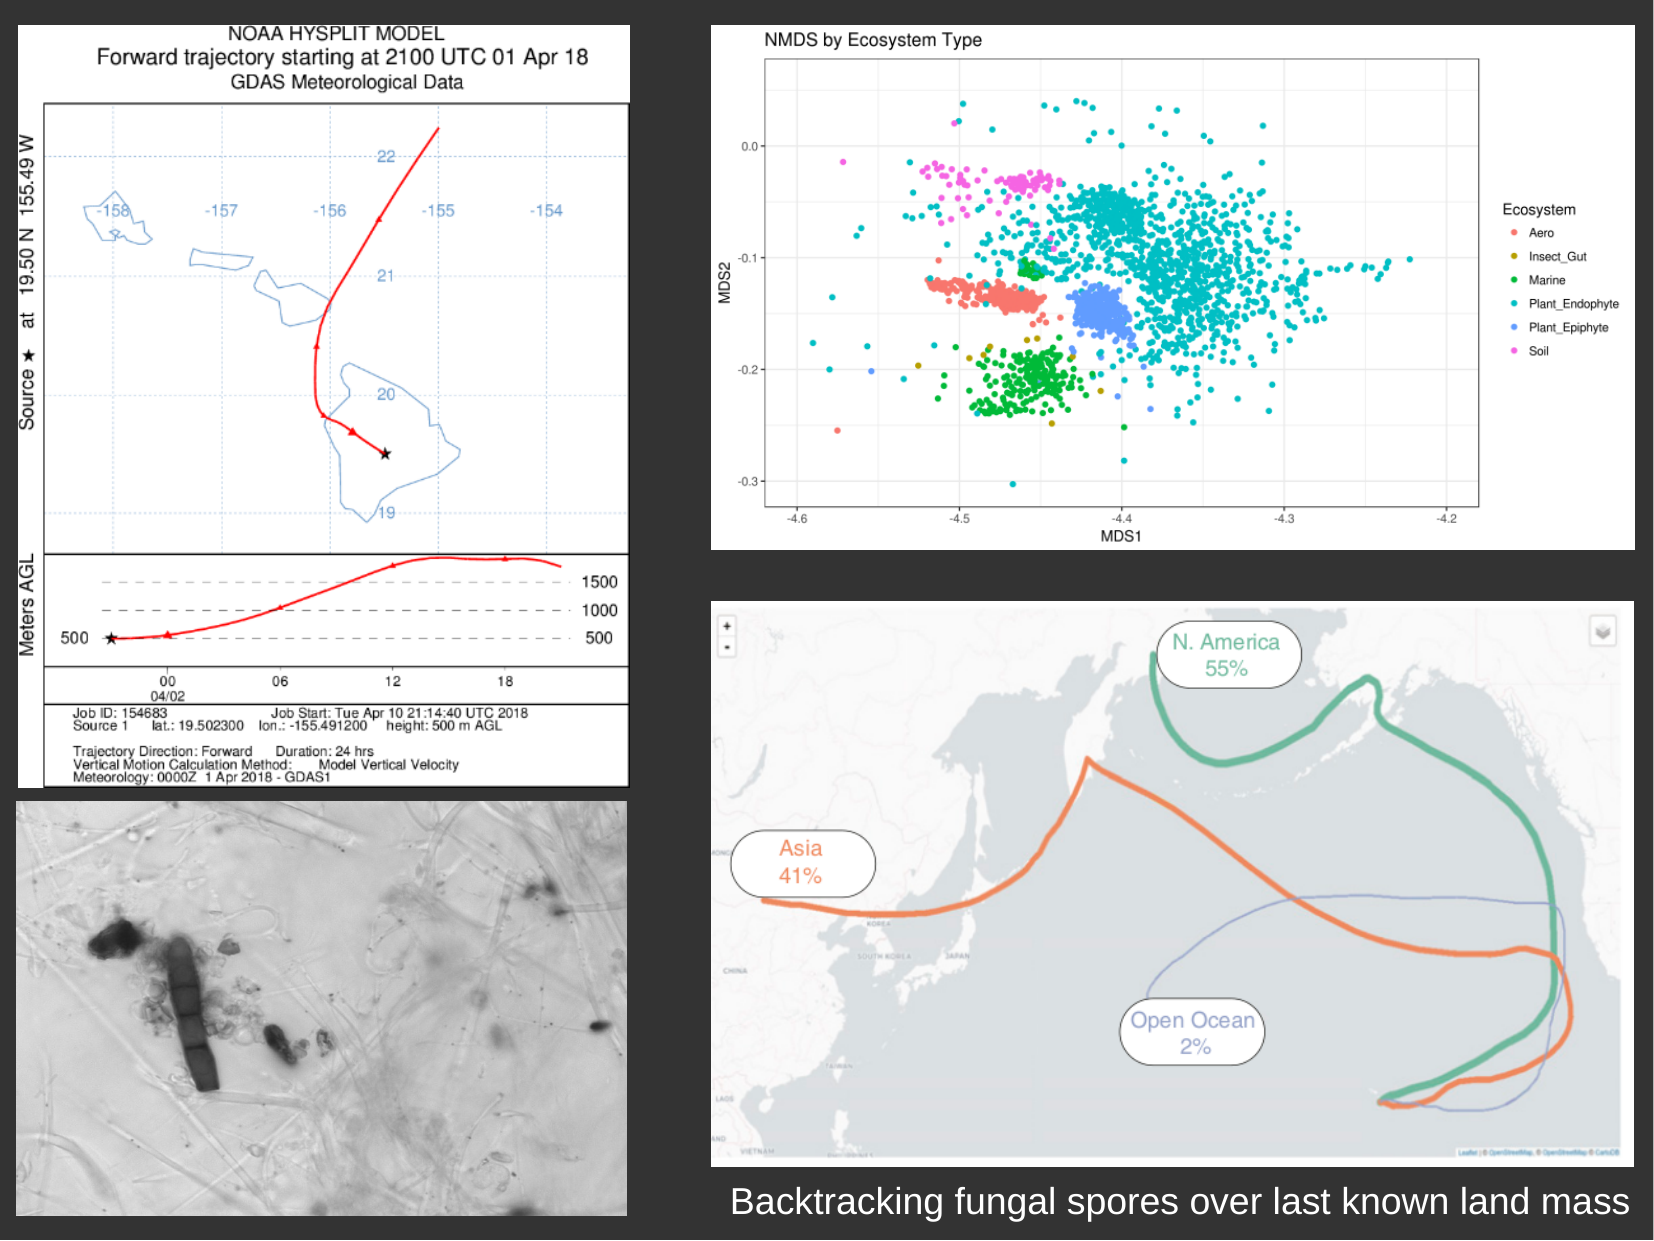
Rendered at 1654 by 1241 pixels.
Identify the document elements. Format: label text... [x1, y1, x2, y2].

picture [18, 25, 630, 788]
picture [16, 801, 627, 1216]
picture [711, 601, 1634, 1167]
picture [711, 25, 1635, 550]
text_box Backtracking fungal spores over last known land mass [447, 1172, 1646, 1230]
